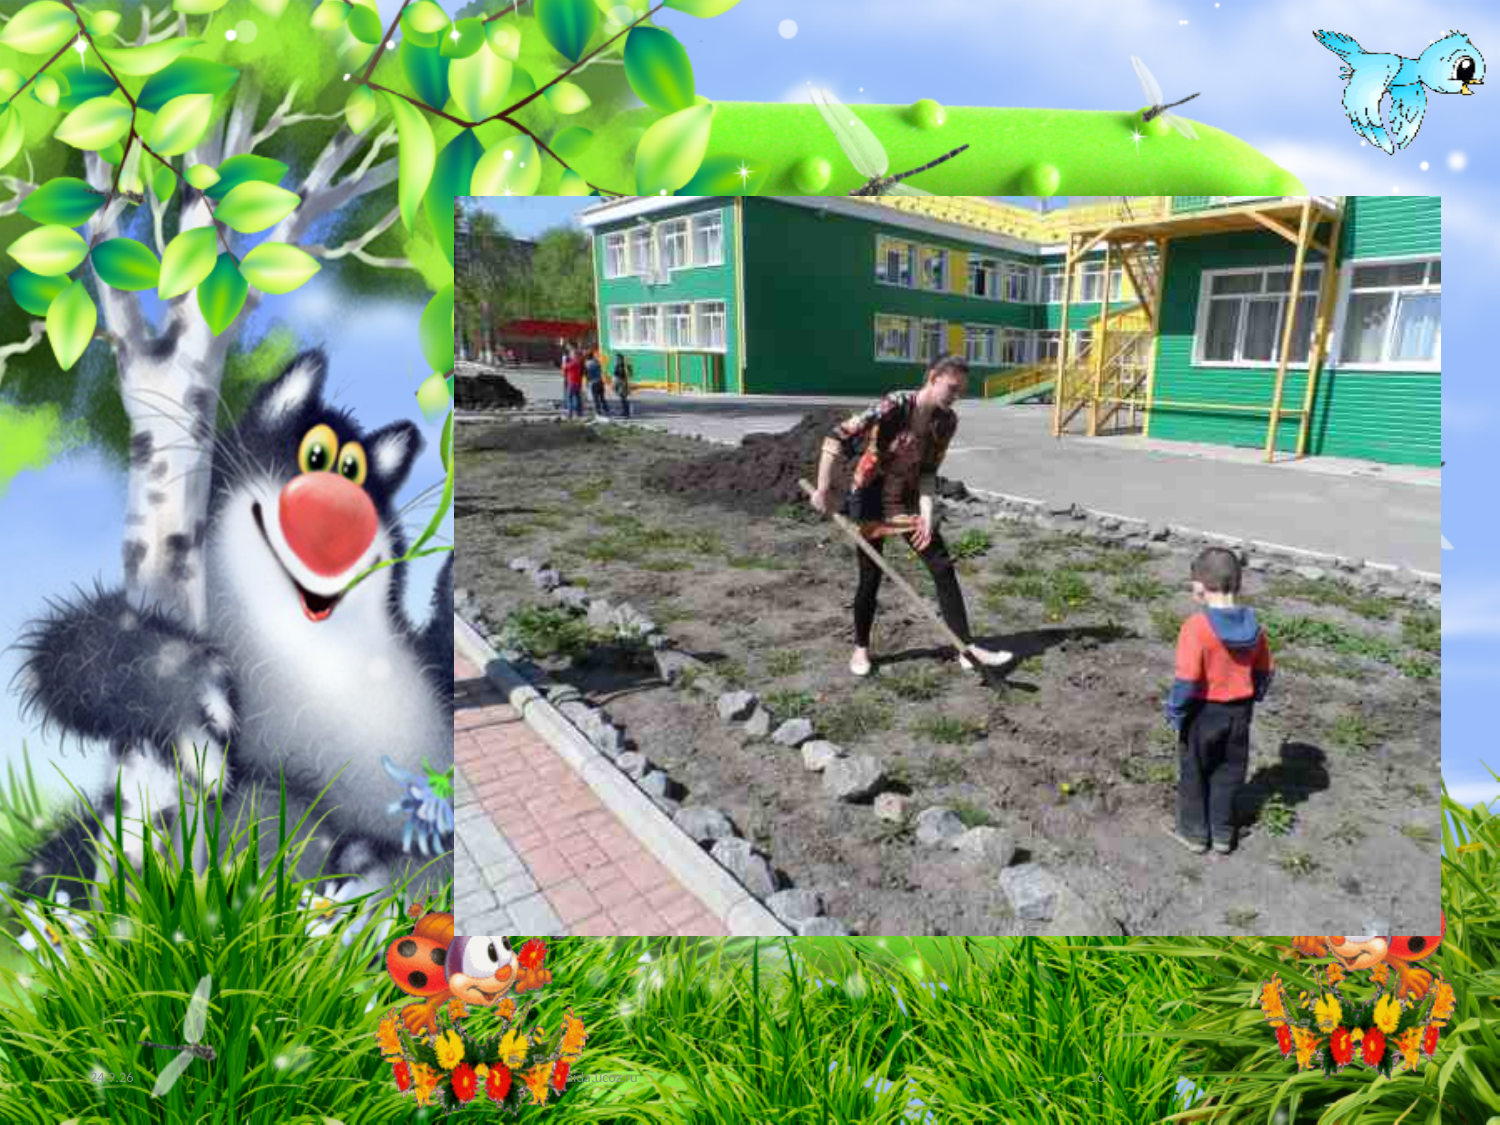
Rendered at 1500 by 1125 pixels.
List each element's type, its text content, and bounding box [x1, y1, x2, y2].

slide_number 21.8.15 [75, 1042, 351, 1103]
slide_number <номер> [1074, 1042, 1425, 1103]
footer http://aida.ucoz.ru [621, 1042, 988, 1103]
picture [0, 0, 1500, 1125]
